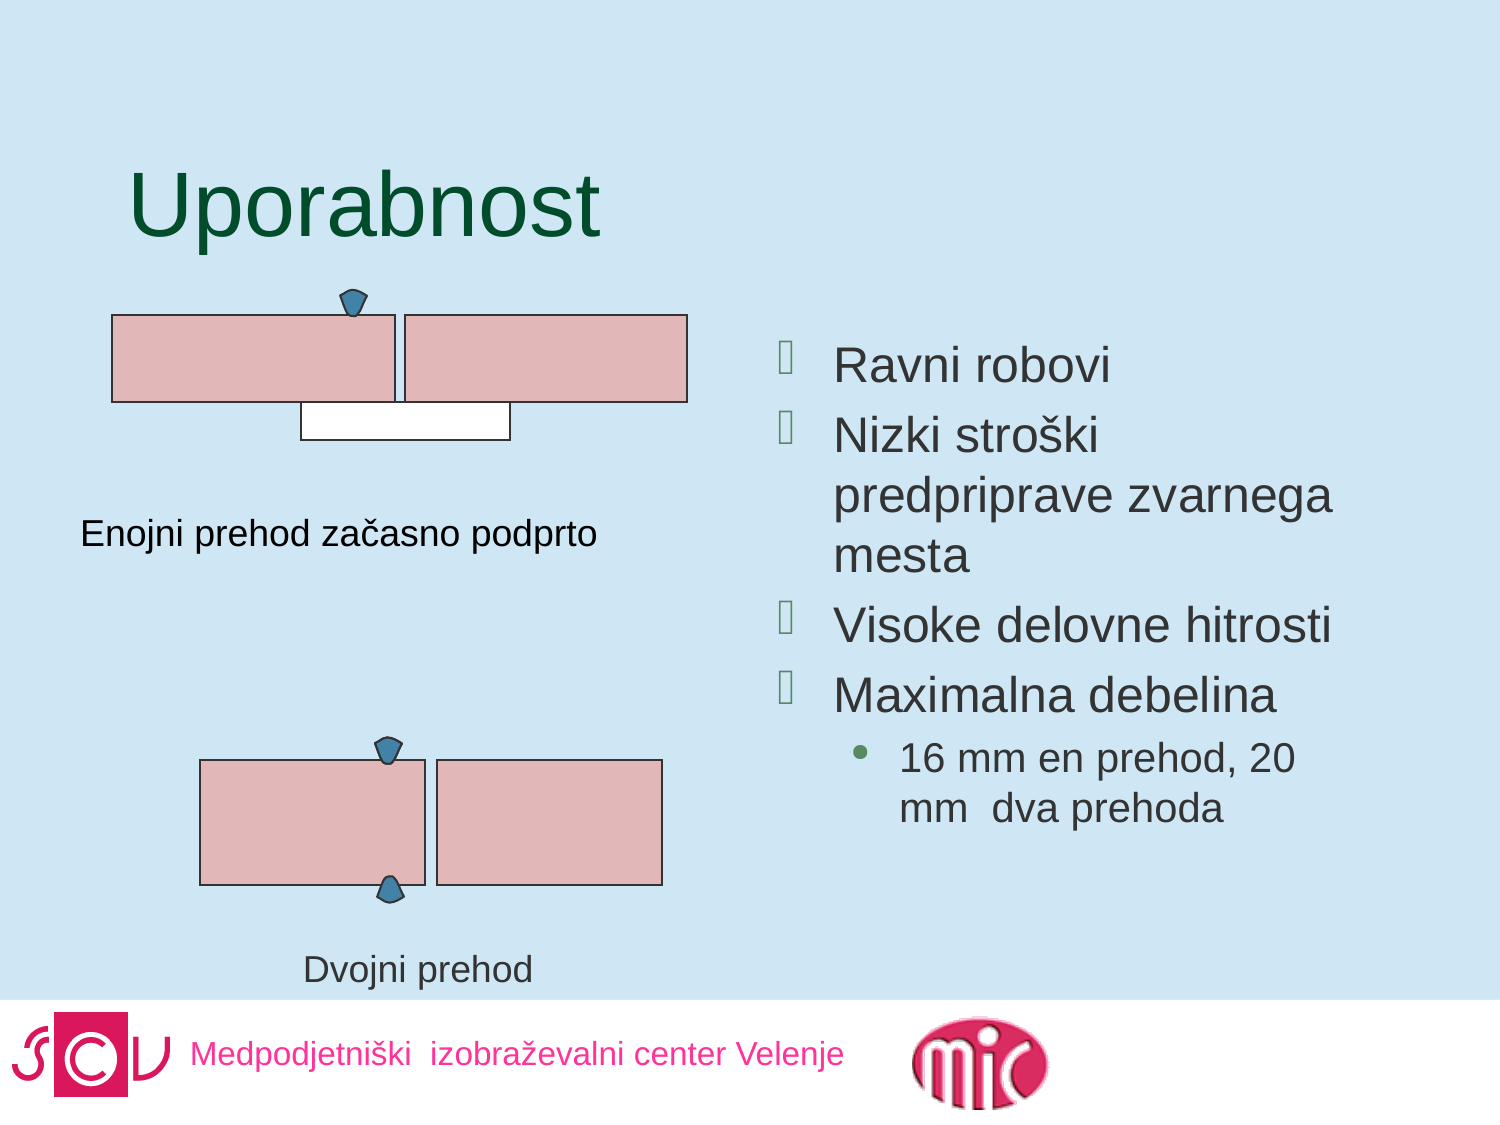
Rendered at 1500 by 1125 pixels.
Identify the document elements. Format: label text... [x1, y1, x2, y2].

text_box Enojni prehod začasno podprto [65, 501, 613, 562]
title Uporabnost [112, 75, 1388, 263]
list Ravni robovi Nizki stroški predpriprave zvarnega mesta Visoke delovne hitrosti Maximalna debelina 16 mm en prehod, 20 mm dva prehoda [762, 324, 1388, 1000]
text_box [112, 289, 688, 440]
text_box [437, 759, 663, 885]
text_box Dvojni prehod [288, 937, 549, 998]
picture [12, 1012, 170, 1097]
text_box [199, 737, 425, 903]
picture [912, 1012, 1050, 1110]
